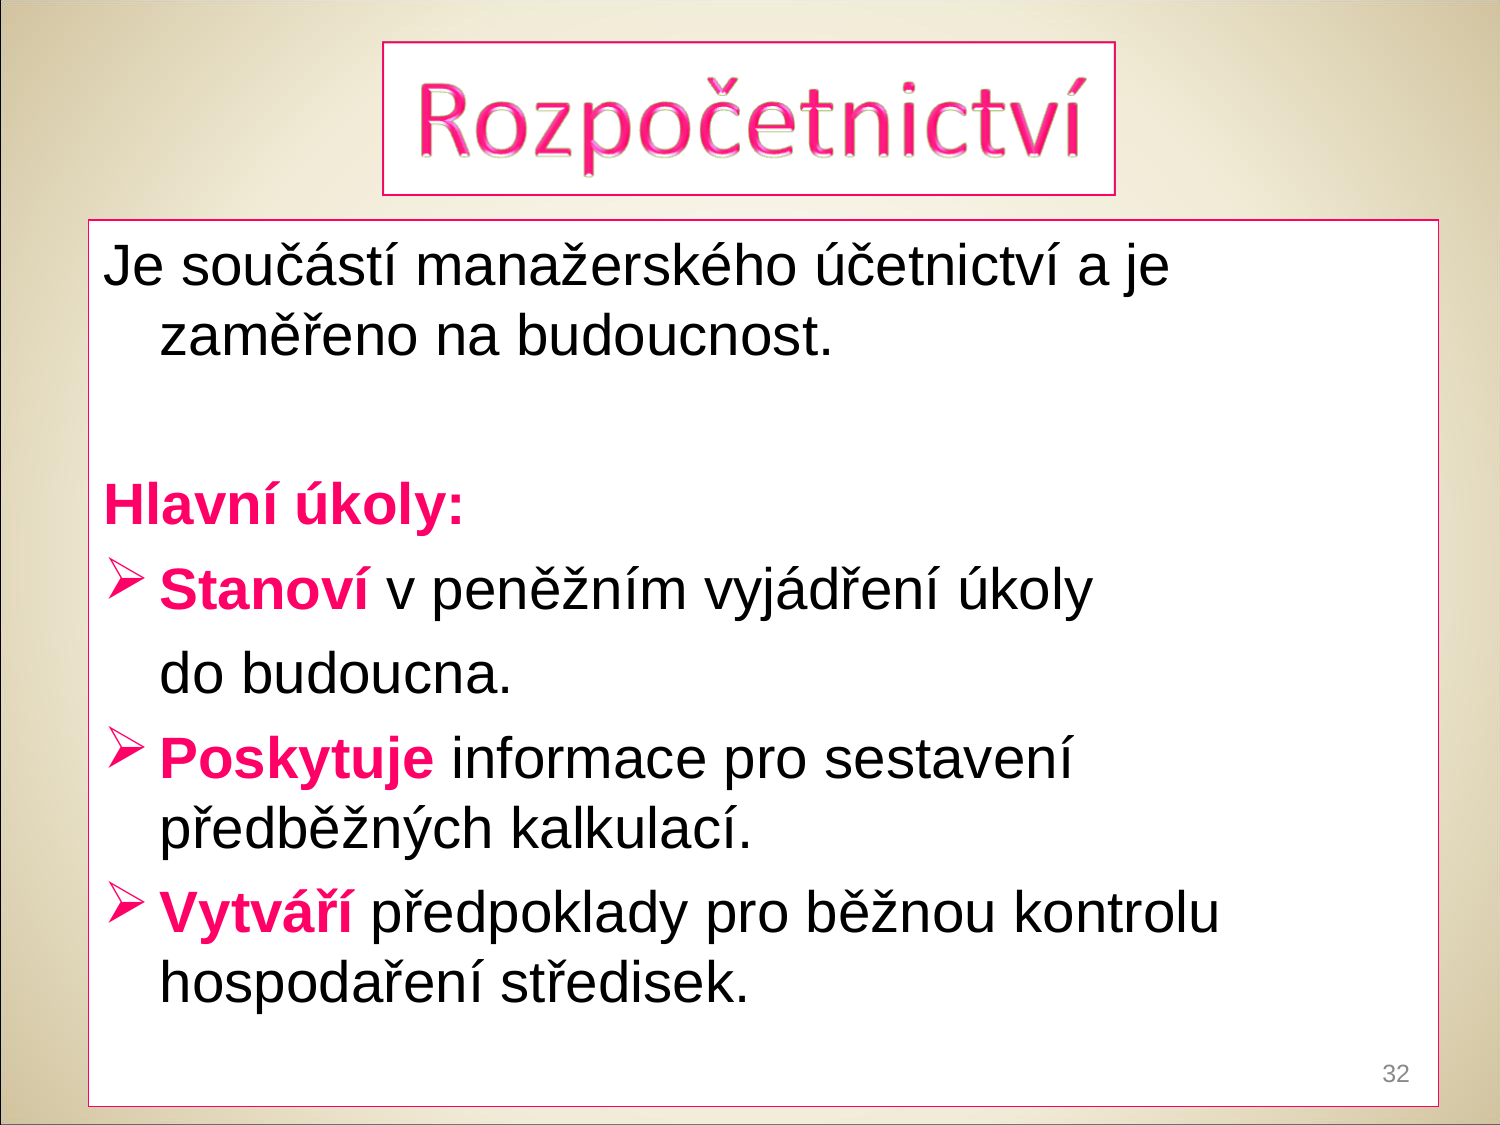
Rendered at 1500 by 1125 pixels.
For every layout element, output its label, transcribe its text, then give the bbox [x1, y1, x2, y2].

list Je součástí manažerského účetnictví a je zaměřeno na budoucnost. Hlavní úkoly: Stanoví v peněžním vyjádření úkoly do budoucna. Poskytuje informace pro sestavení předběžných kalkulací. Vytváří předpoklady pro běžnou kontrolu hospodaření středisek. [88, 220, 1439, 1107]
picture [0, 0, 1500, 1125]
text_box [342, 12, 1177, 197]
text_box <číslo> [1074, 1042, 1426, 1103]
